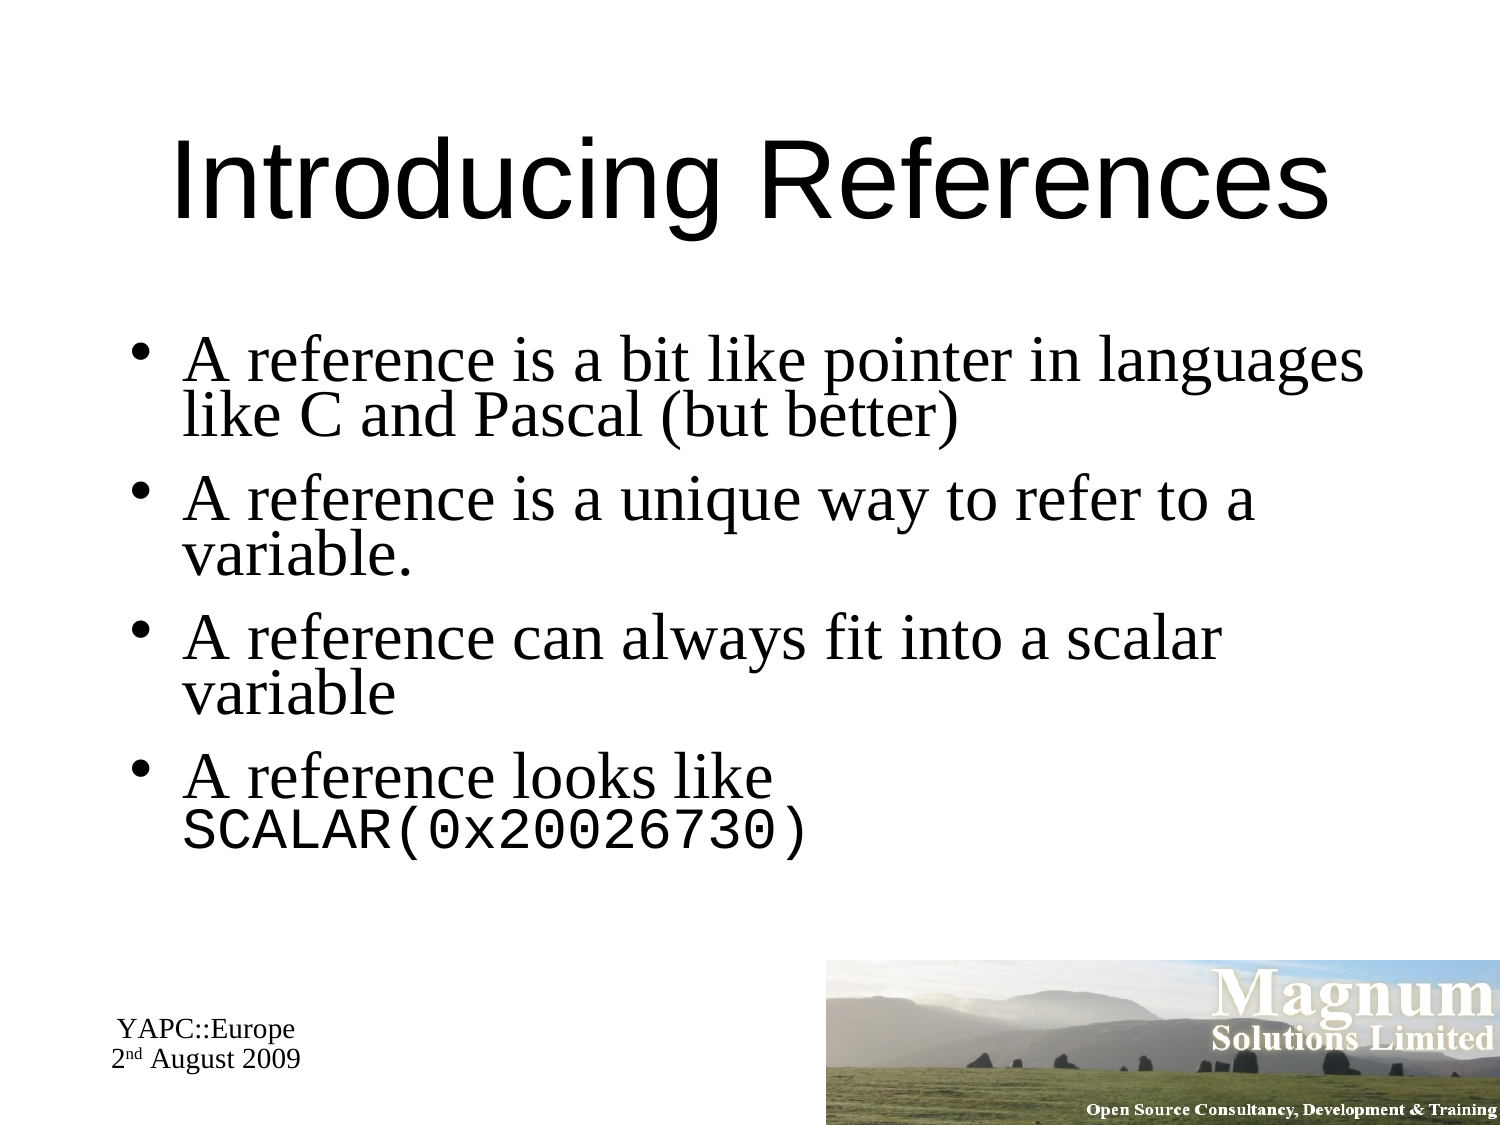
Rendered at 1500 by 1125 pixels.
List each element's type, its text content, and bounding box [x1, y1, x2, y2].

list A reference is a bit like pointer in languages like C and Pascal (but better) A reference is a unique way to refer to a variable. A reference can always fit into a scalar variable A reference looks like SCALAR(0x20026730) [112, 337, 1388, 878]
title Introducing References [112, 62, 1388, 250]
picture [826, 960, 1500, 1125]
